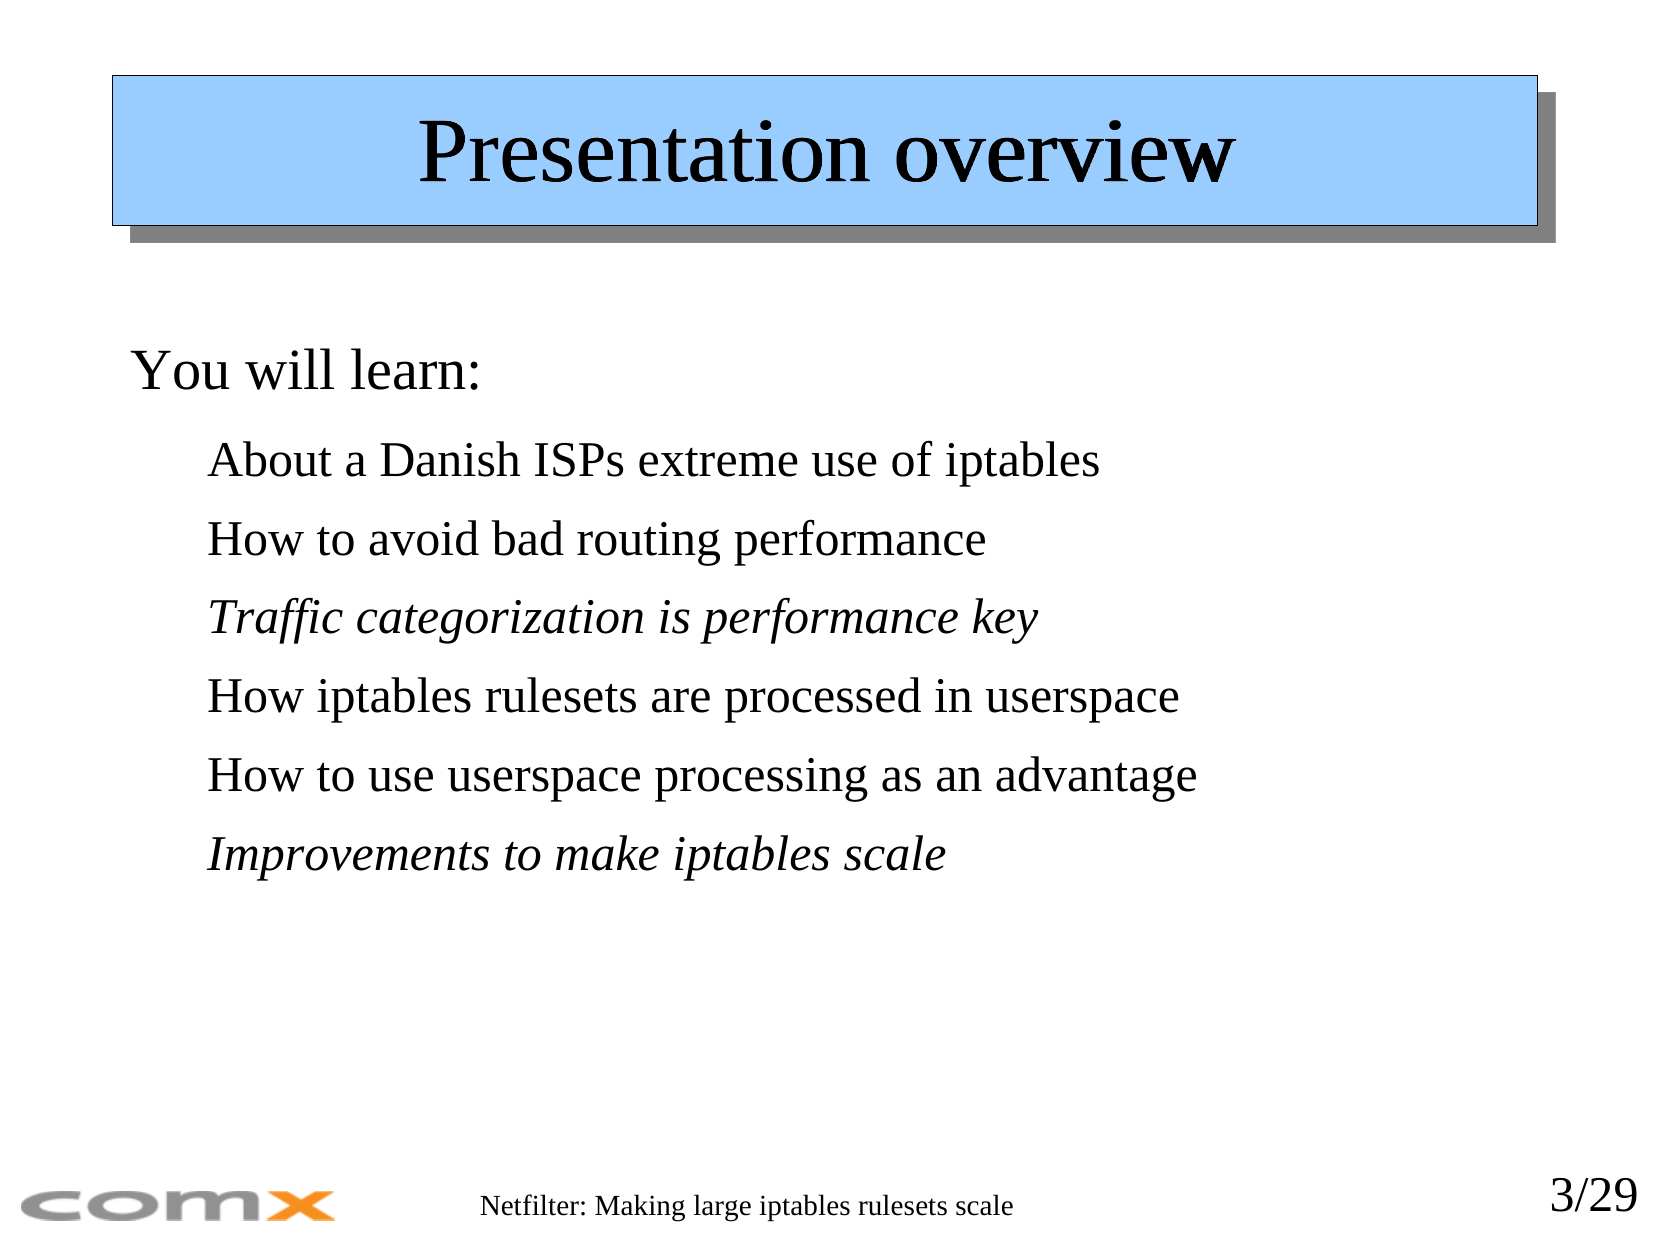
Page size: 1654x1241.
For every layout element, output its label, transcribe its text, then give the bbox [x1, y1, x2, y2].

picture [21, 1191, 335, 1221]
list You will learn: About a Danish ISPs extreme use of iptables How to avoid bad routing performance Traffic categorization is performance key How iptables rulesets are processed in userspace How to use userspace processing as an advantage Improvements to make iptables scale [112, 337, 1538, 1051]
title Presentation overview [116, 75, 1538, 226]
